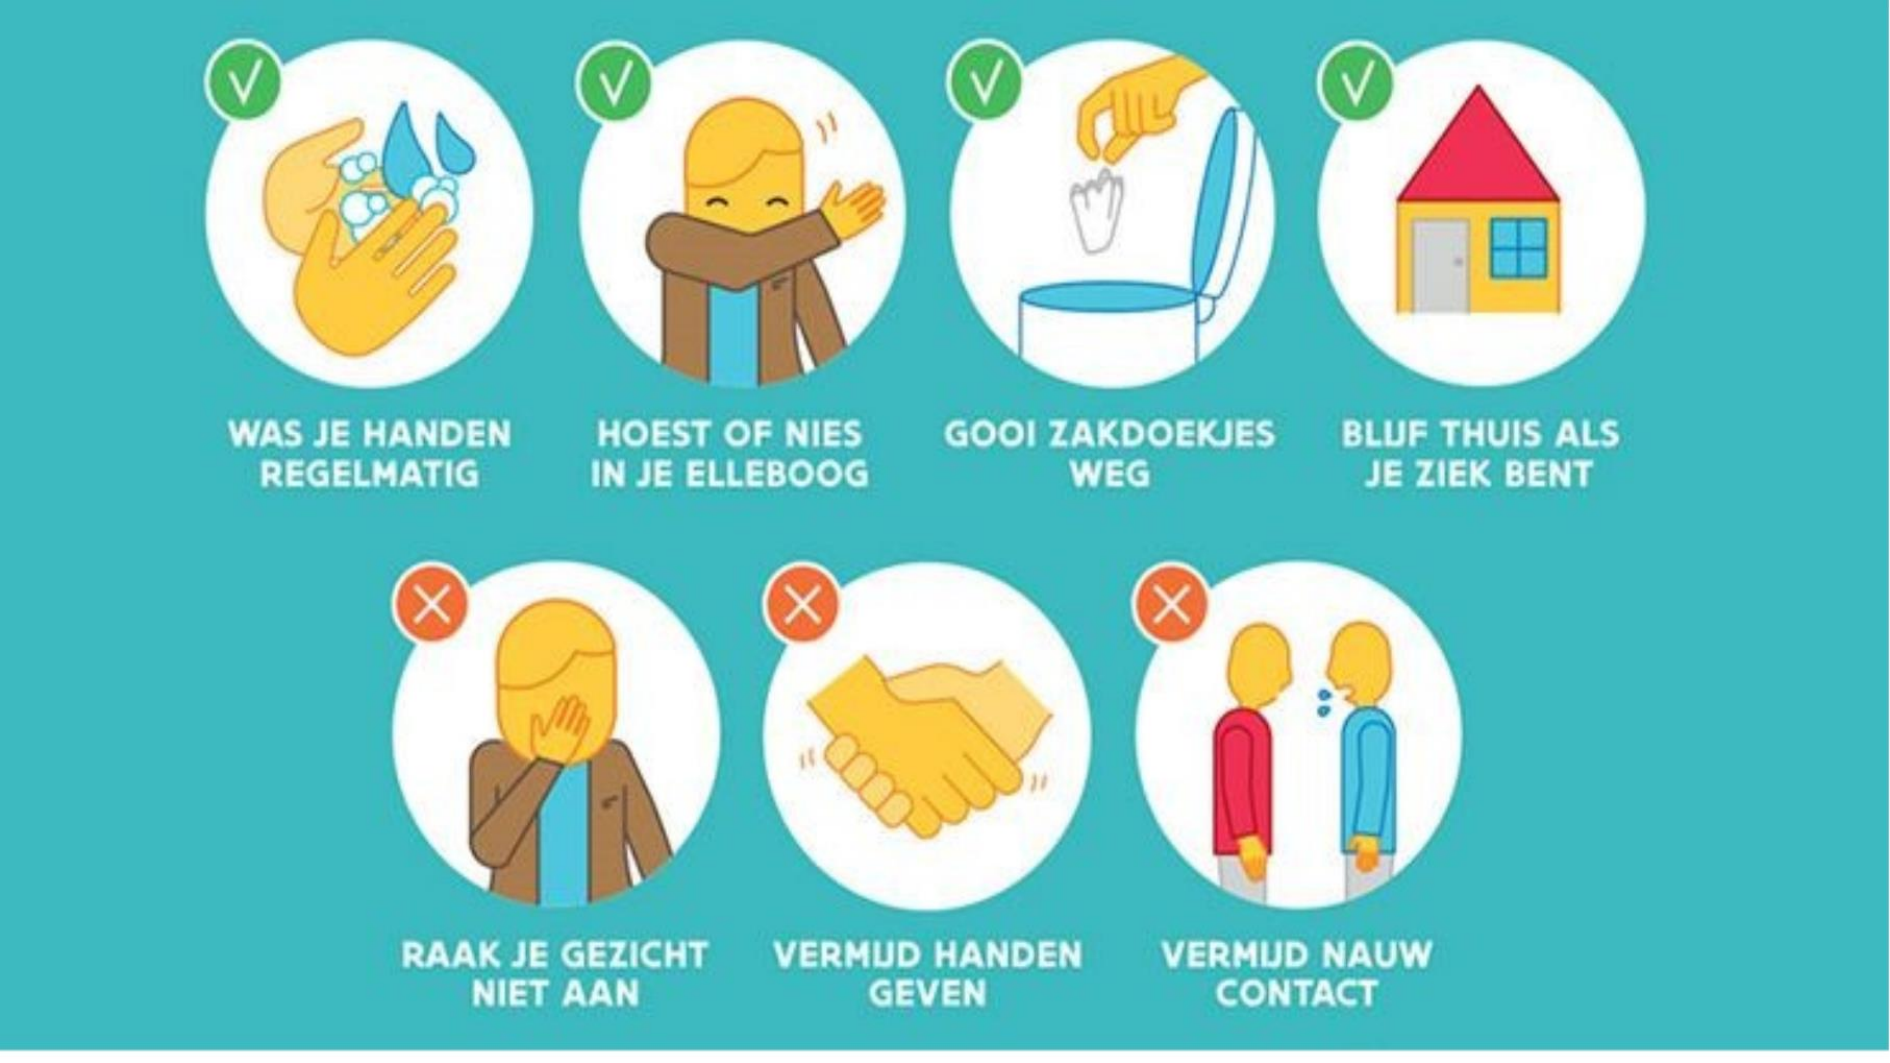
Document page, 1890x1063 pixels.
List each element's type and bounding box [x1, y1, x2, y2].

text_box [0, 0, 1890, 1063]
